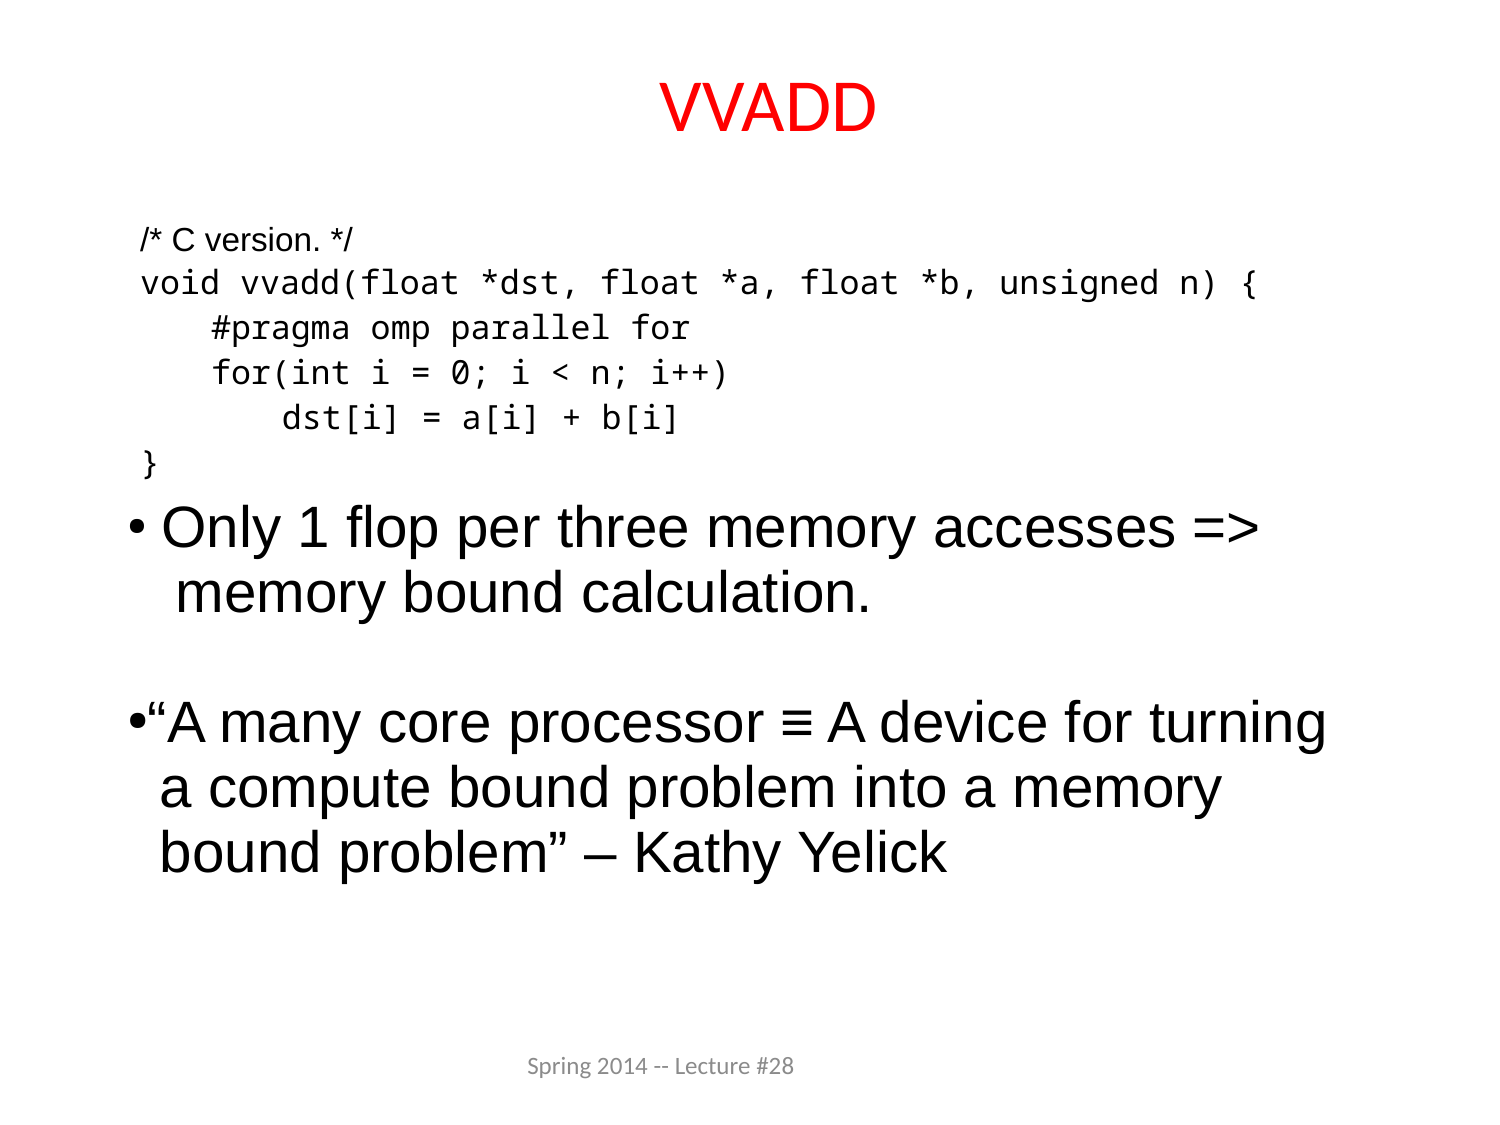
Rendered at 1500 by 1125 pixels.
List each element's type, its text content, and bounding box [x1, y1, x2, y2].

text_box Only 1 flop per three memory accesses => memory bound calculation. “A many core processor ≡ A device for turning a compute bound problem into a memory bound problem” – Kathy Yelick [112, 487, 1351, 893]
title VVADD [75, 37, 1463, 188]
text_box /* C version. */ void vvadd(float *dst, float *a, float *b, unsigned n) { #pragma omp parallel for for(int i = 0; i < n; i++) dst[i] = a[i] + b[i] } [54, 214, 1500, 1125]
